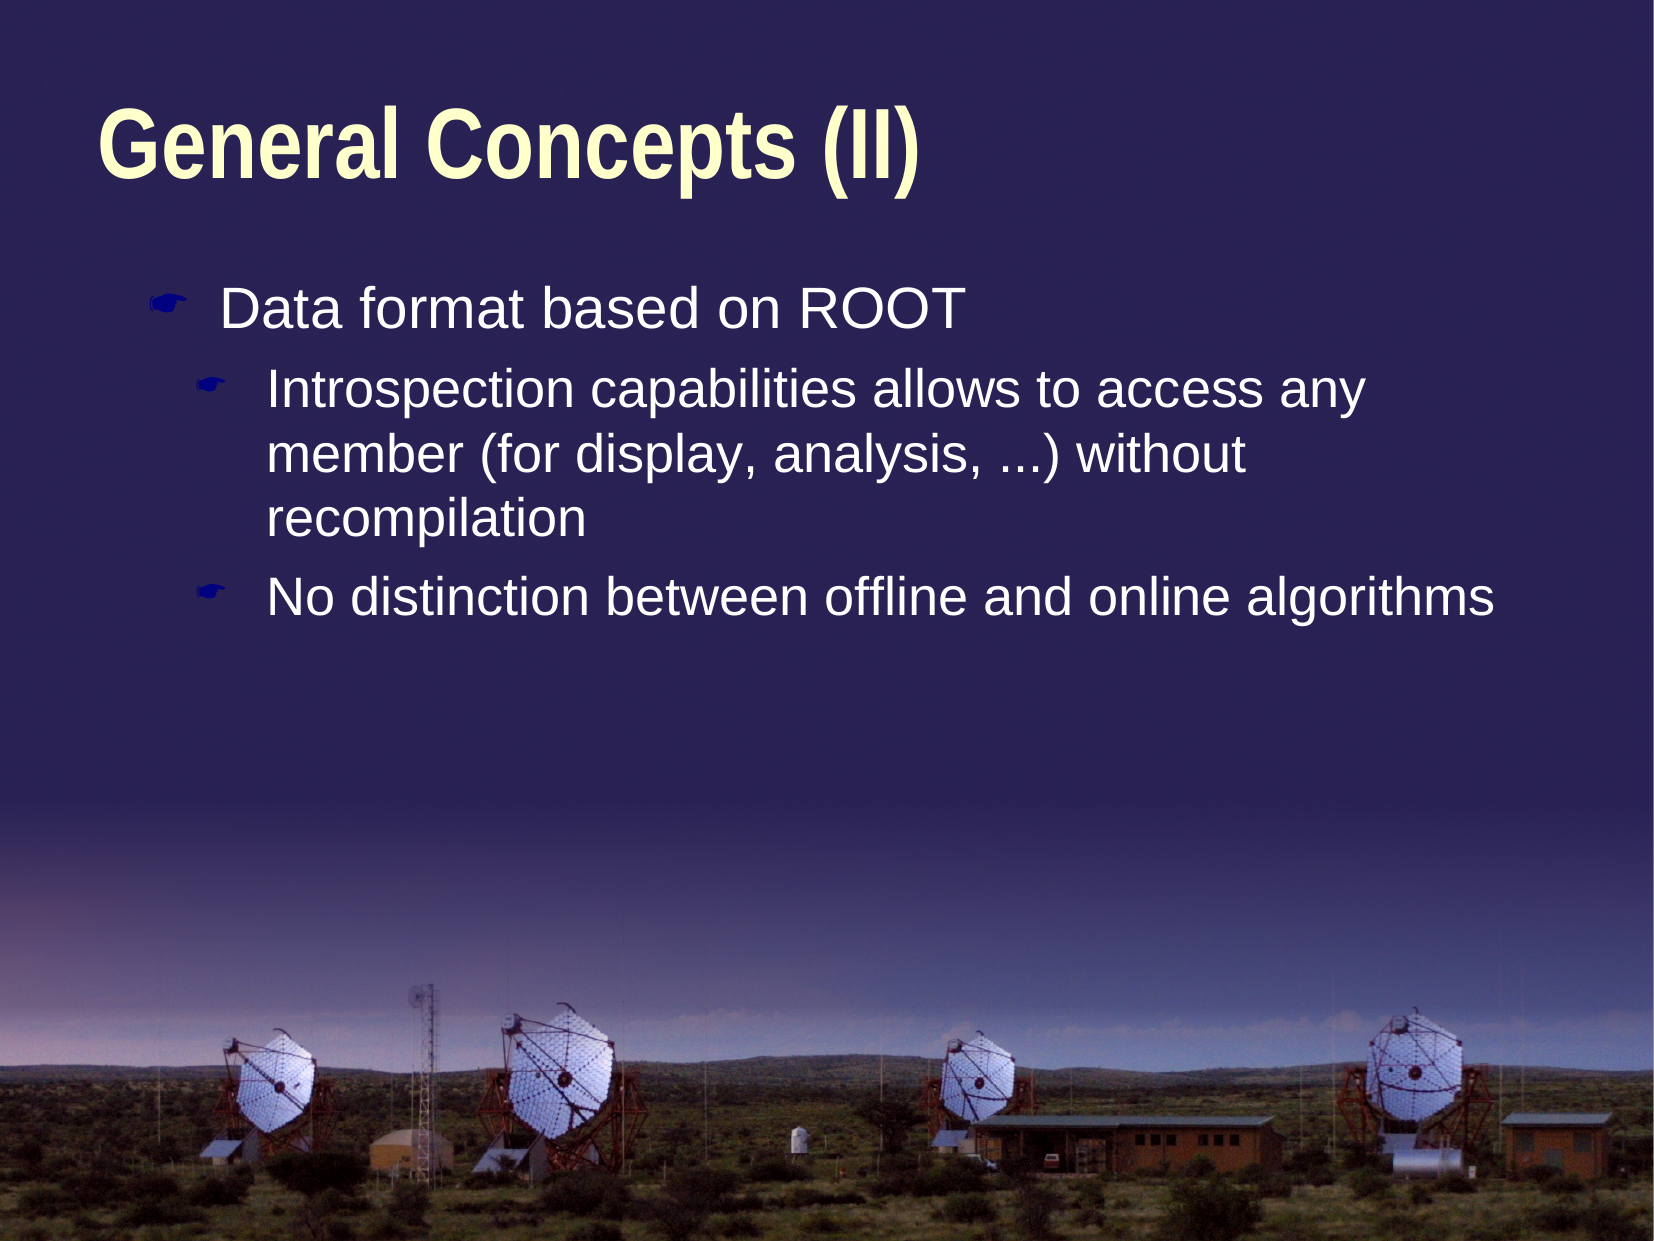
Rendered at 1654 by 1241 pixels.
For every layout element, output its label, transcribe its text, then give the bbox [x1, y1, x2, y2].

title General Concepts (II) [82, 49, 1571, 257]
picture [0, 0, 1654, 1241]
list Data format based on ROOT Introspection capabilities allows to access any member (for display, analysis, ...) without recompilation No distinction between offline and online algorithms [121, 262, 1534, 984]
